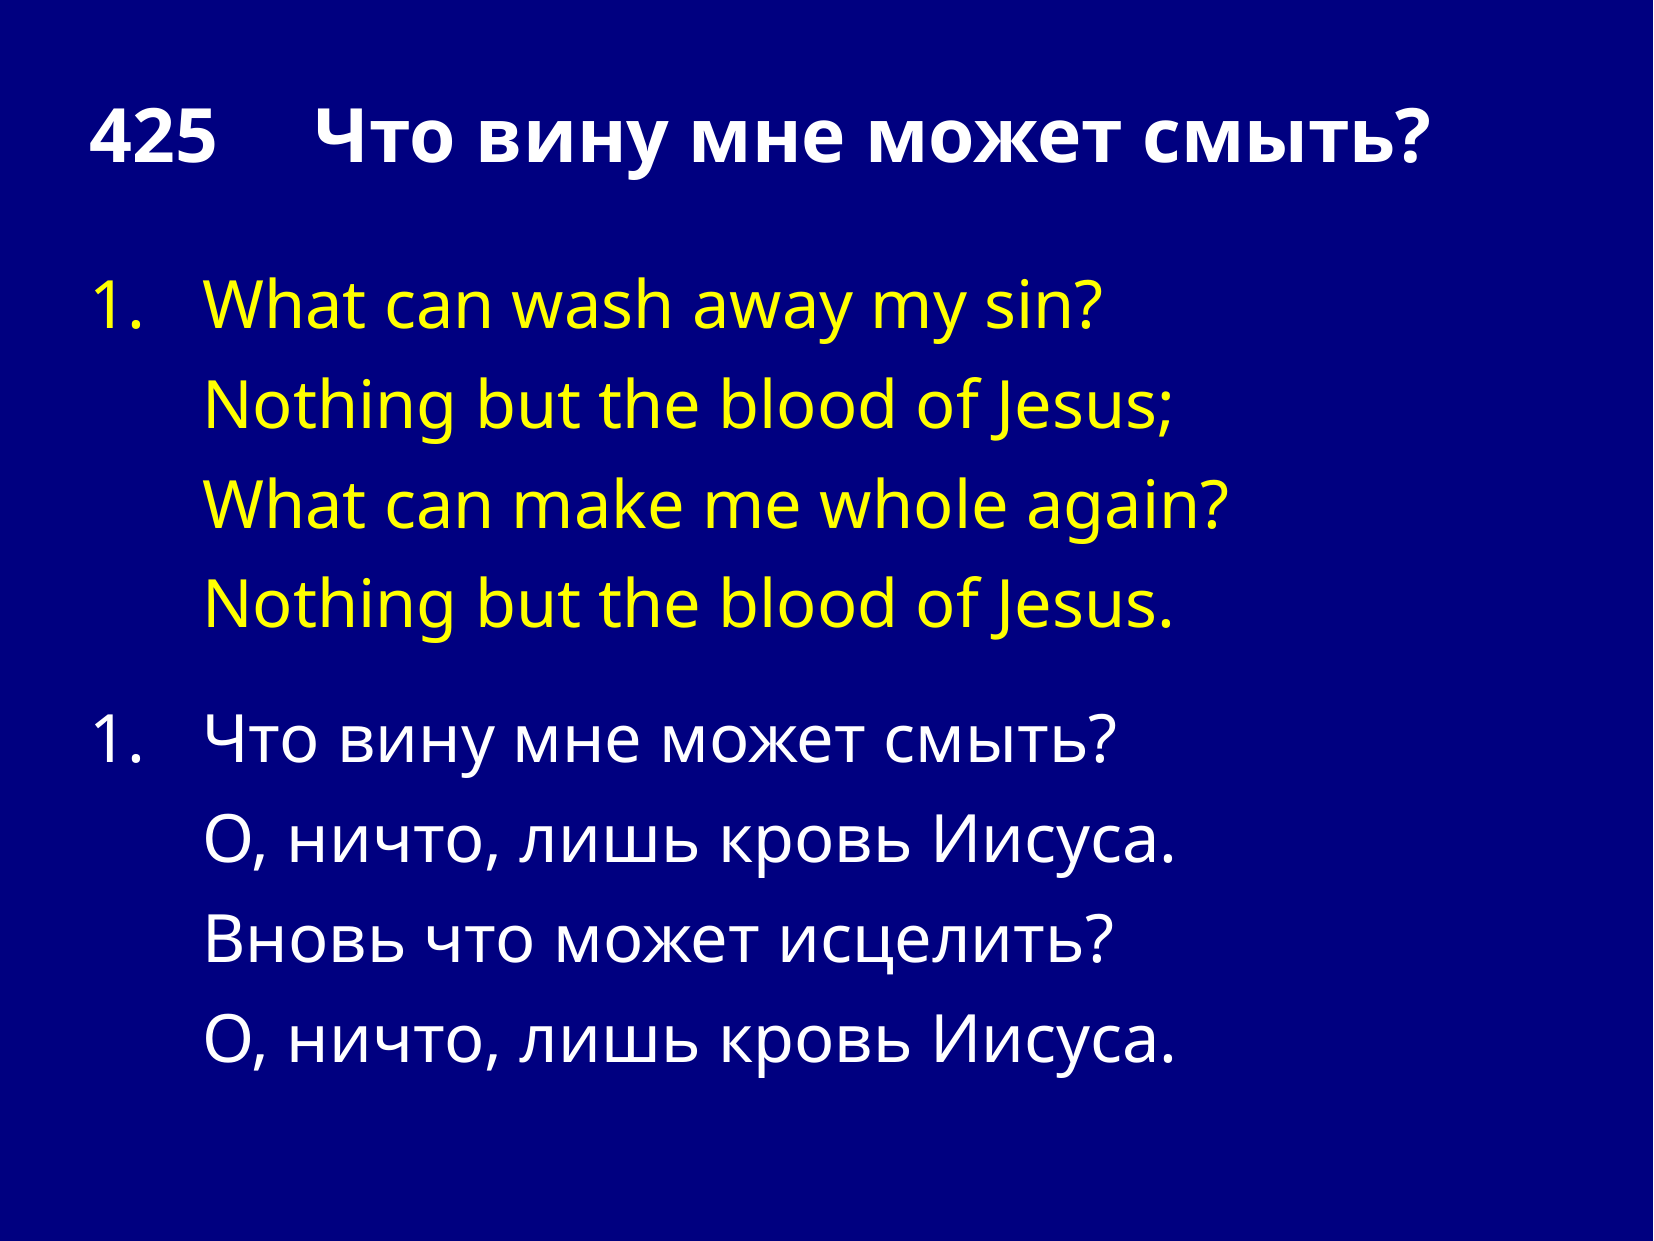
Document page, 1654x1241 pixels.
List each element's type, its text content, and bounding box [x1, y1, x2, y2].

text_box 1. What can wash away my sin? Nothing but the blood of Jesus; What can make me whole again? Nothing but the blood of Jesus. [75, 188, 1576, 638]
text_box 1. Что вину мне может смыть? О, ничто, лишь кровь Иисуса. Вновь что может исцелить? О, ничто, лишь кровь Иисуса. [75, 675, 1576, 1163]
text_box 425 Что вину мне может смыть? [75, 75, 1576, 188]
